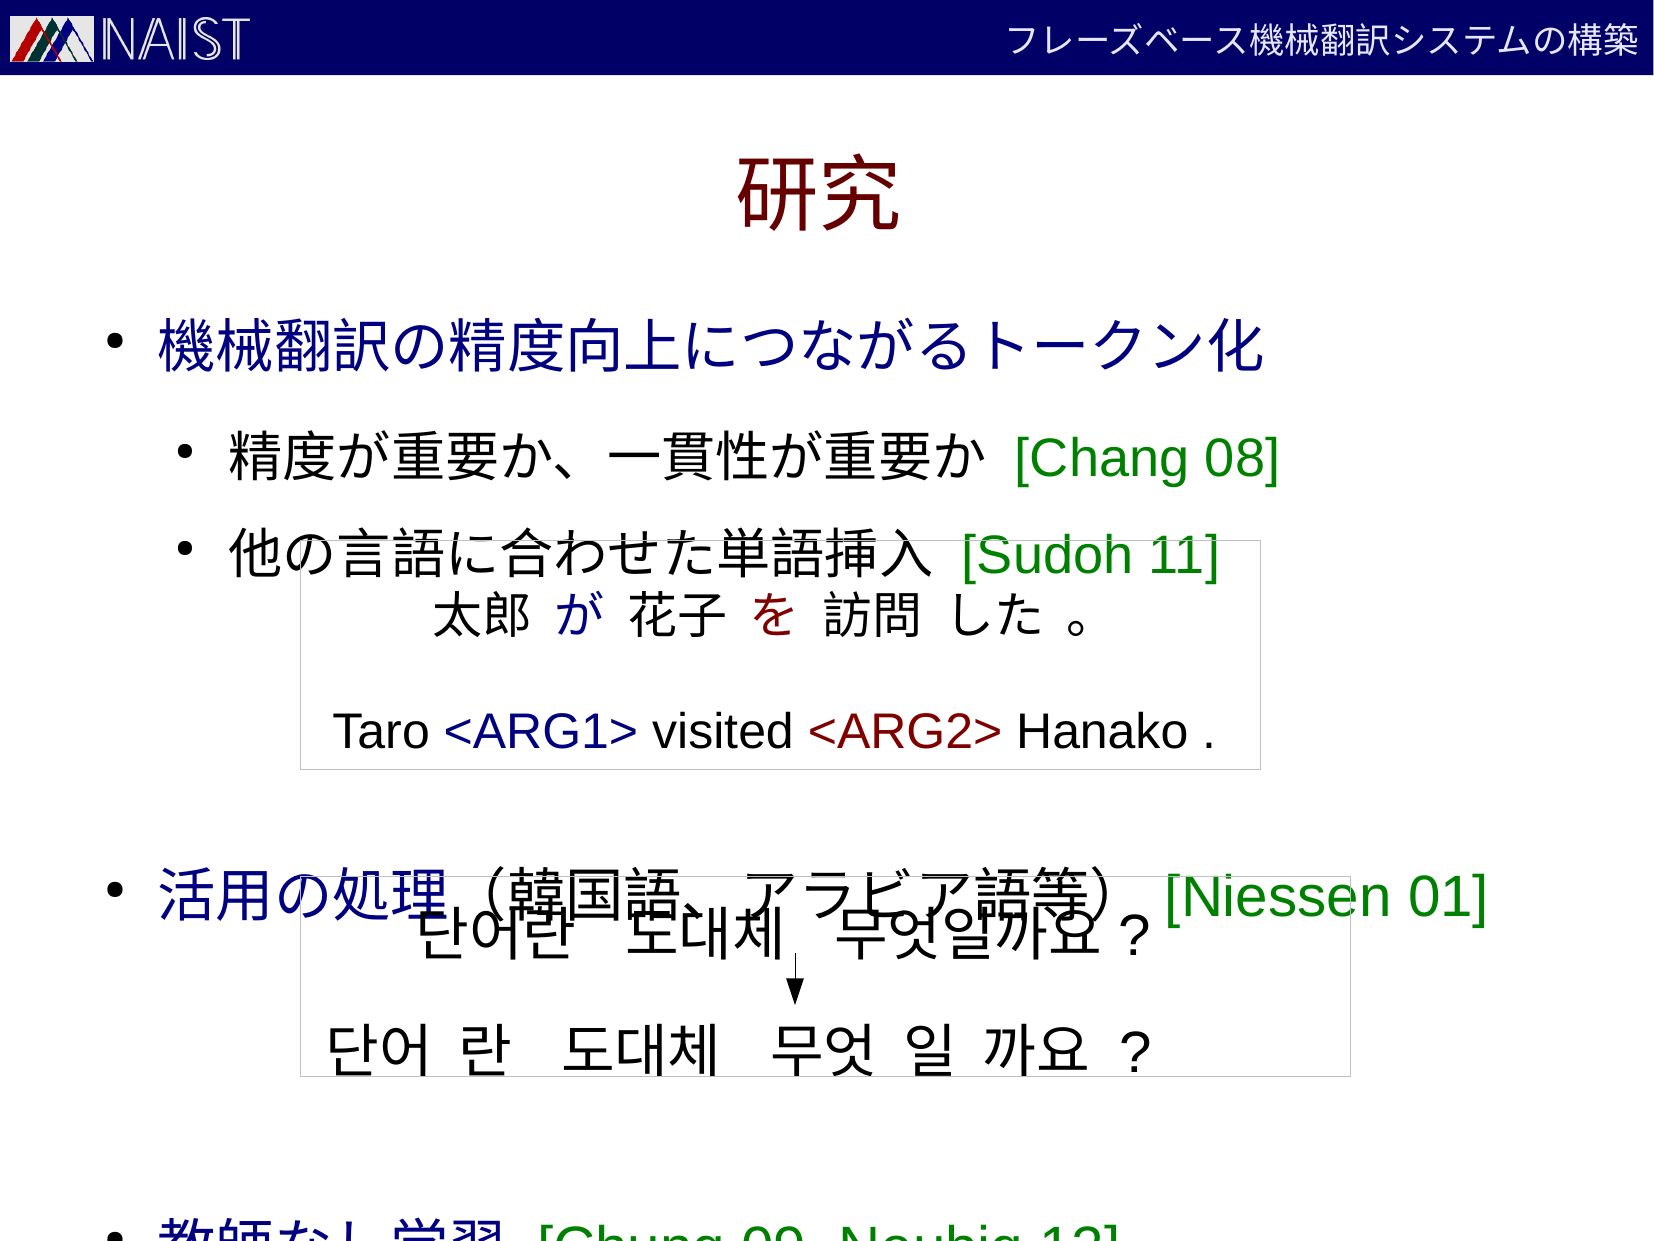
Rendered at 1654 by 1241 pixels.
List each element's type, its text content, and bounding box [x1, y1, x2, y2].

text_box 太郎 が 花子 を 訪問 した 。 Taro <ARG1> visited <ARG2> Hanako . [317, 568, 1232, 754]
picture [102, 17, 251, 60]
list 단어 란 도대체 무엇 일 까요 ? [301, 1005, 1350, 1076]
title 研究 [75, 92, 1564, 285]
list 機械翻訳の精度向上につながるトークン化 精度が重要か、一貫性が重要か [Chang 08] 他の言語に合わせた単語挿入 [Sudoh 11] 活用の処理（韓国語、アラビア語等）[Niessen 01] 教師なし学習 [Chung 09, Neubig 12] [86, 300, 1576, 1189]
list 단어 란 도대체 무엇 일 까요 ? [255, 1005, 1381, 1136]
list 단어란 도대체 무엇일까요? [345, 888, 1231, 954]
picture [10, 16, 94, 62]
